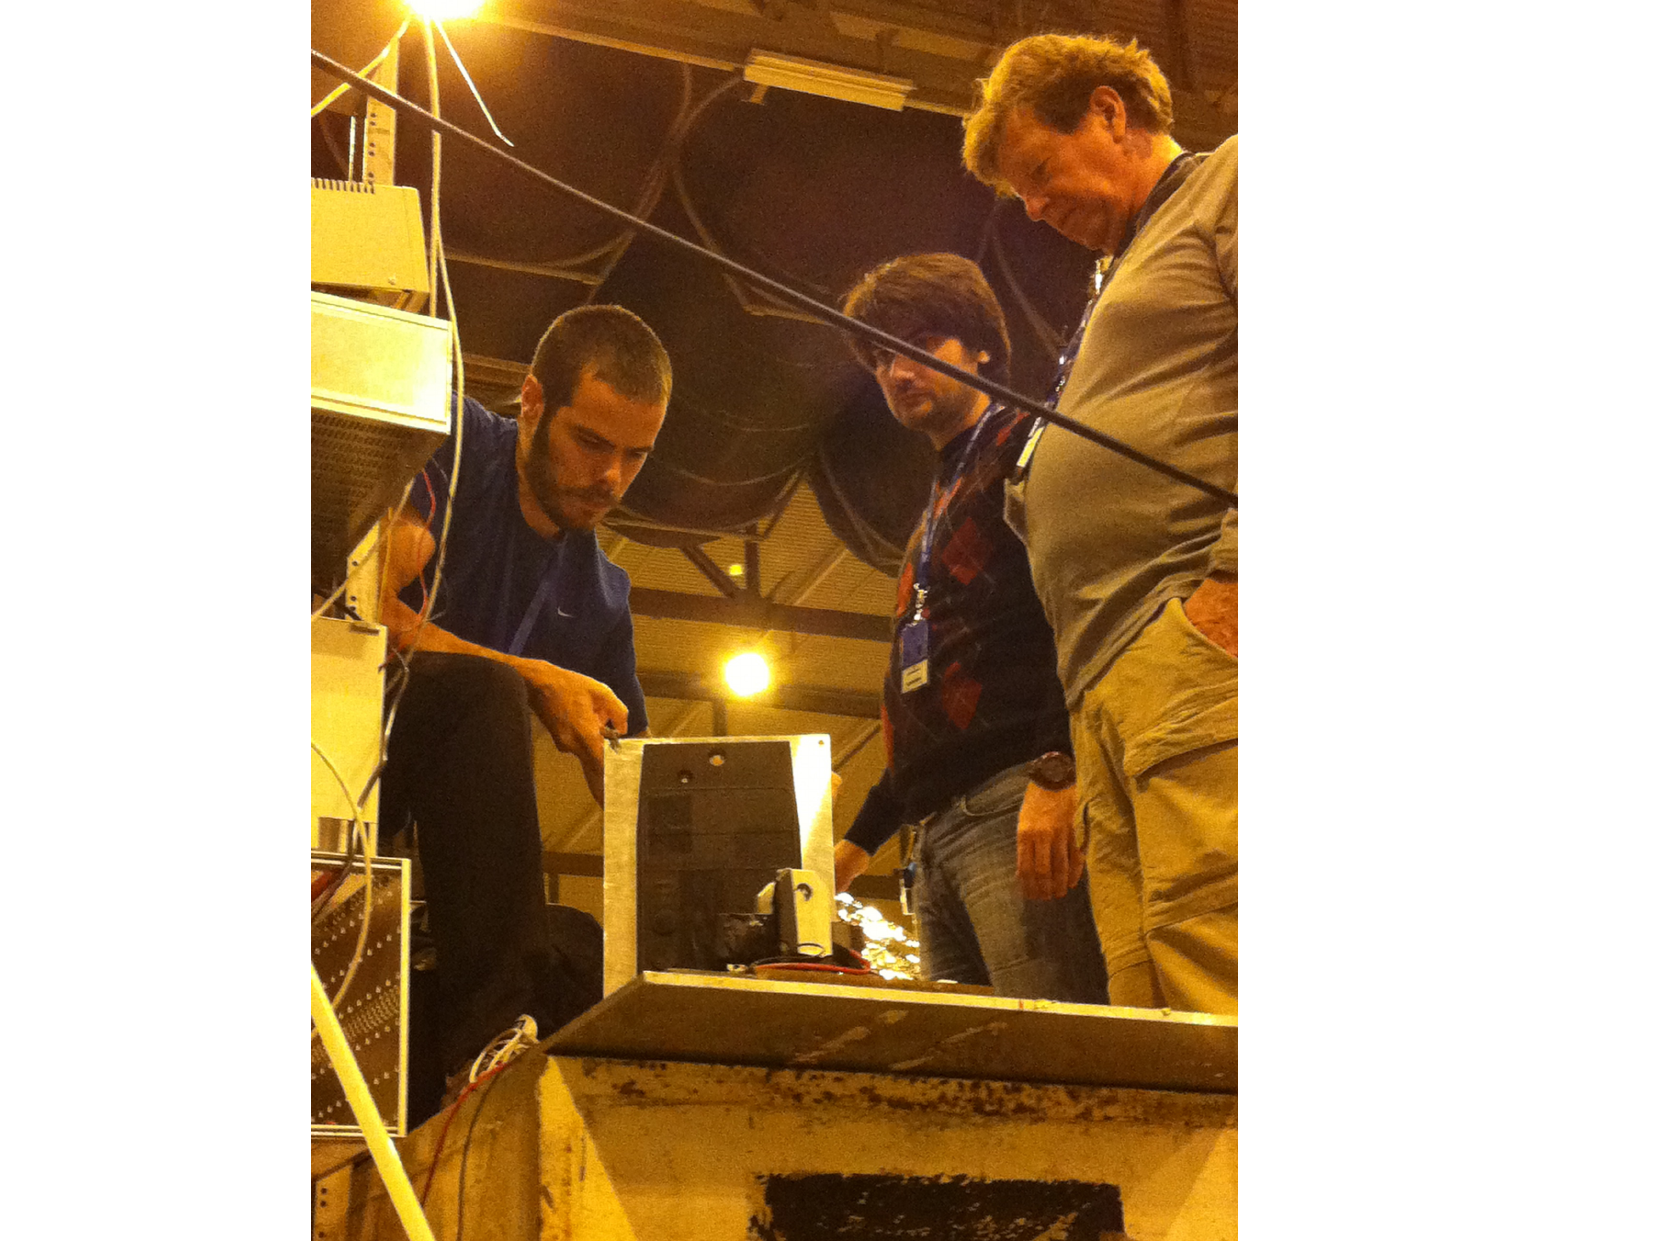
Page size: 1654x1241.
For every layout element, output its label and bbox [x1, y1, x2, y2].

picture [311, 0, 1238, 1241]
